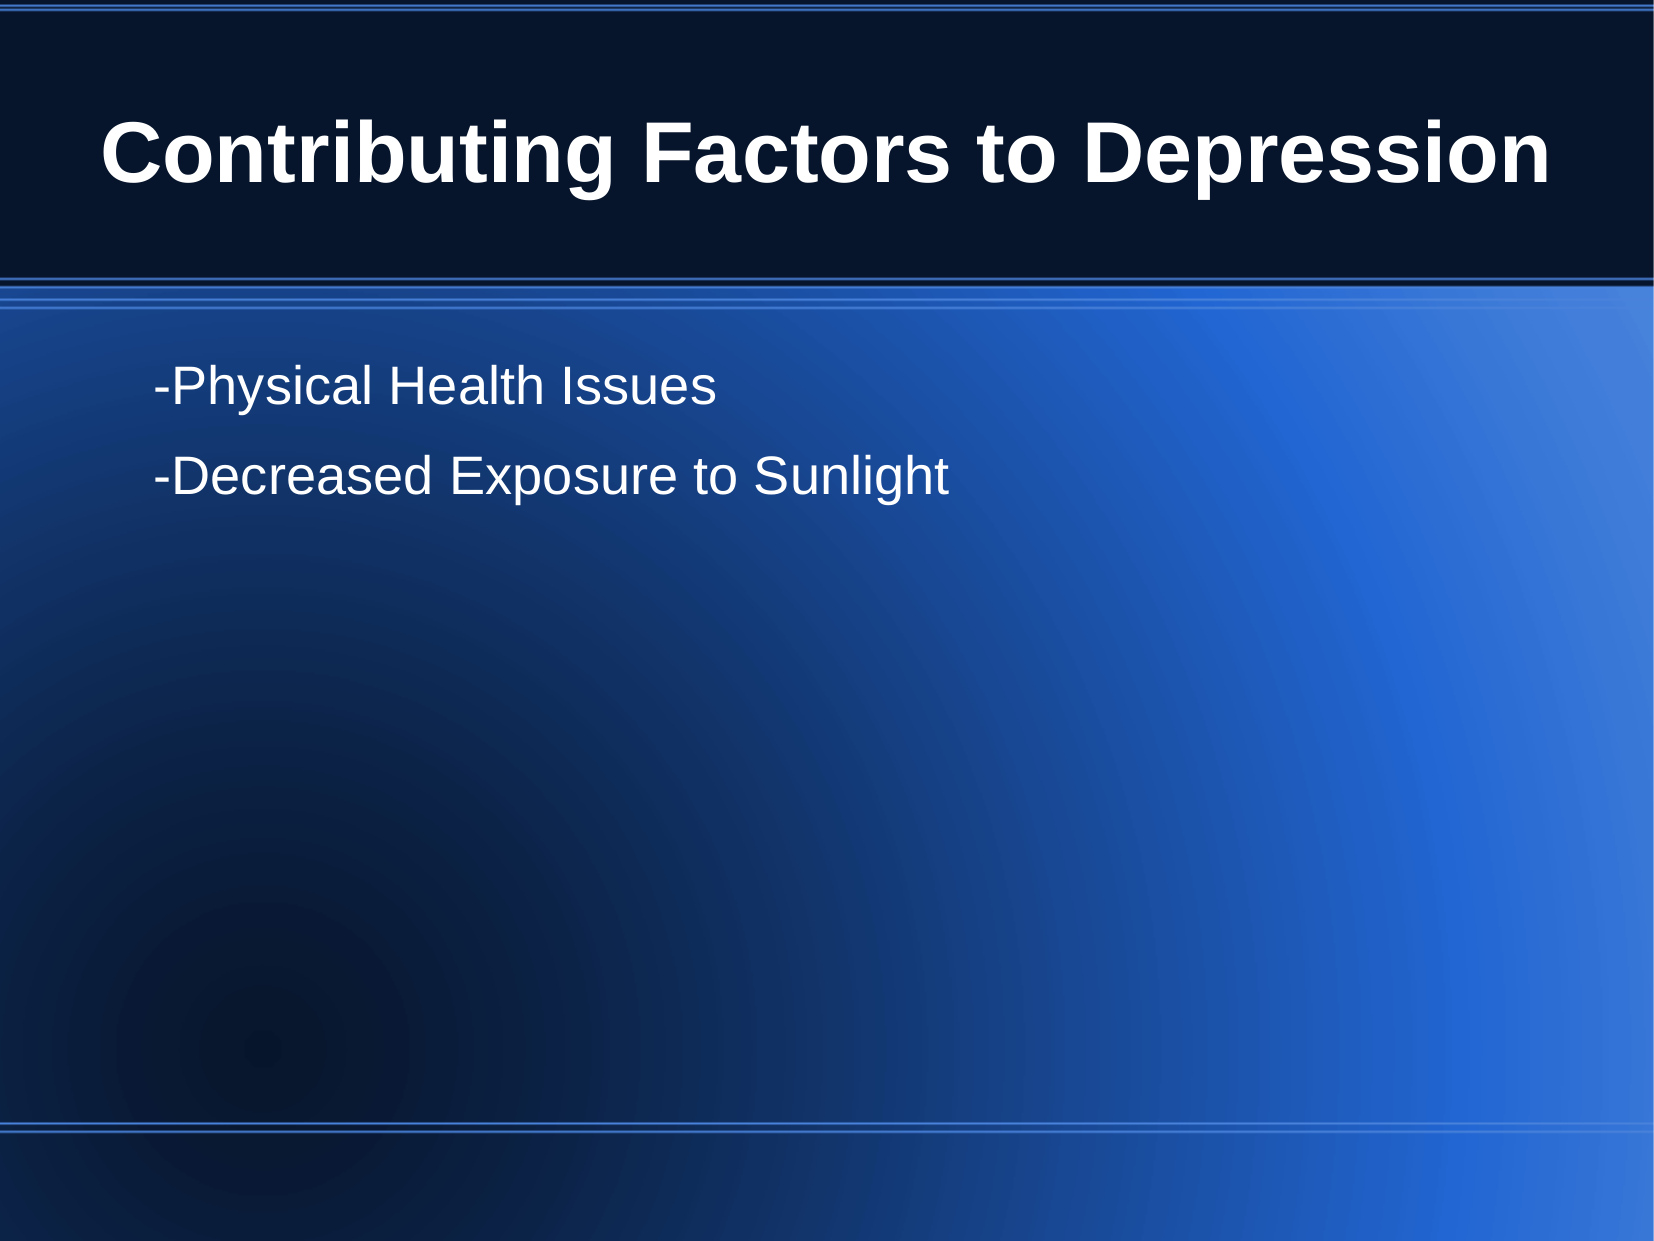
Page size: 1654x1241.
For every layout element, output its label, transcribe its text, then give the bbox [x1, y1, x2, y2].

picture [0, 0, 1654, 1241]
title Contributing Factors to Depression [82, 49, 1571, 257]
list -Physical Health Issues -Decreased Exposure to Sunlight [82, 355, 1571, 1058]
